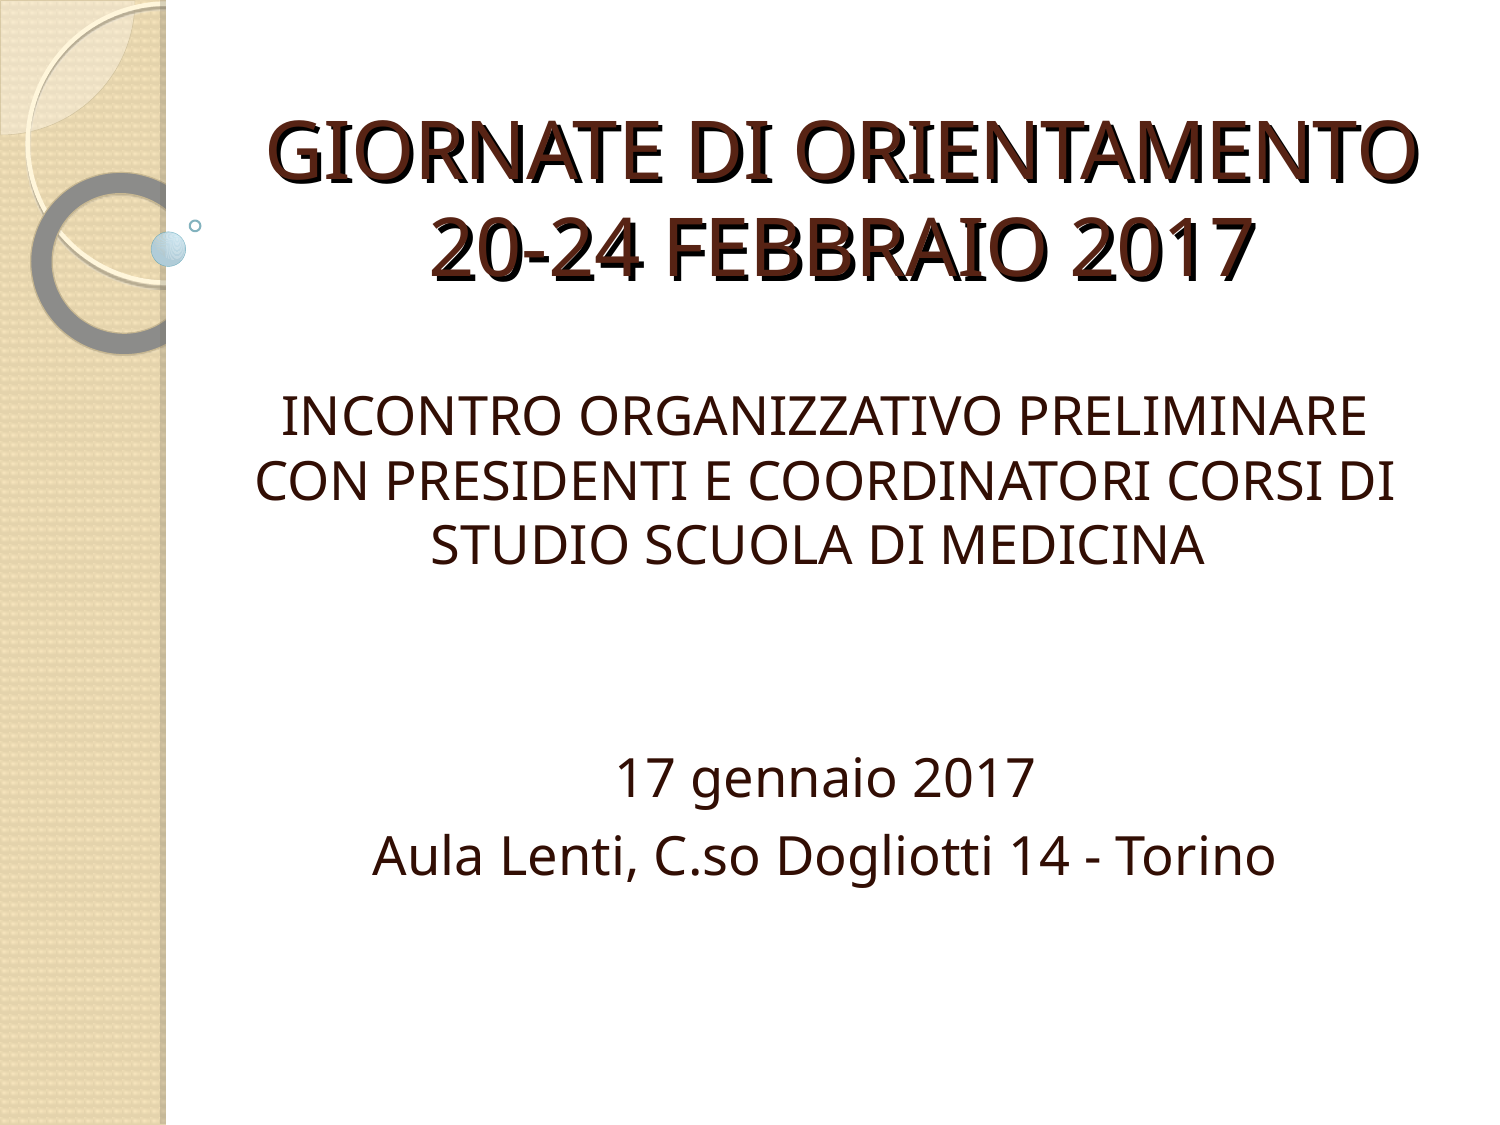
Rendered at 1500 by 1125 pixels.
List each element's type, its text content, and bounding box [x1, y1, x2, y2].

subtitle INCONTRO ORGANIZZATIVO PRELIMINARE CON PRESIDENTI E COORDINATORI CORSI DI STUDIO SCUOLA DI MEDICINA 17 gennaio 2017 Aula Lenti, C.so Dogliotti 14 - Torino [234, 303, 1450, 941]
title GIORNATE DI ORIENTAMENTO 20-24 FEBBRAIO 2017 [234, 59, 1450, 301]
